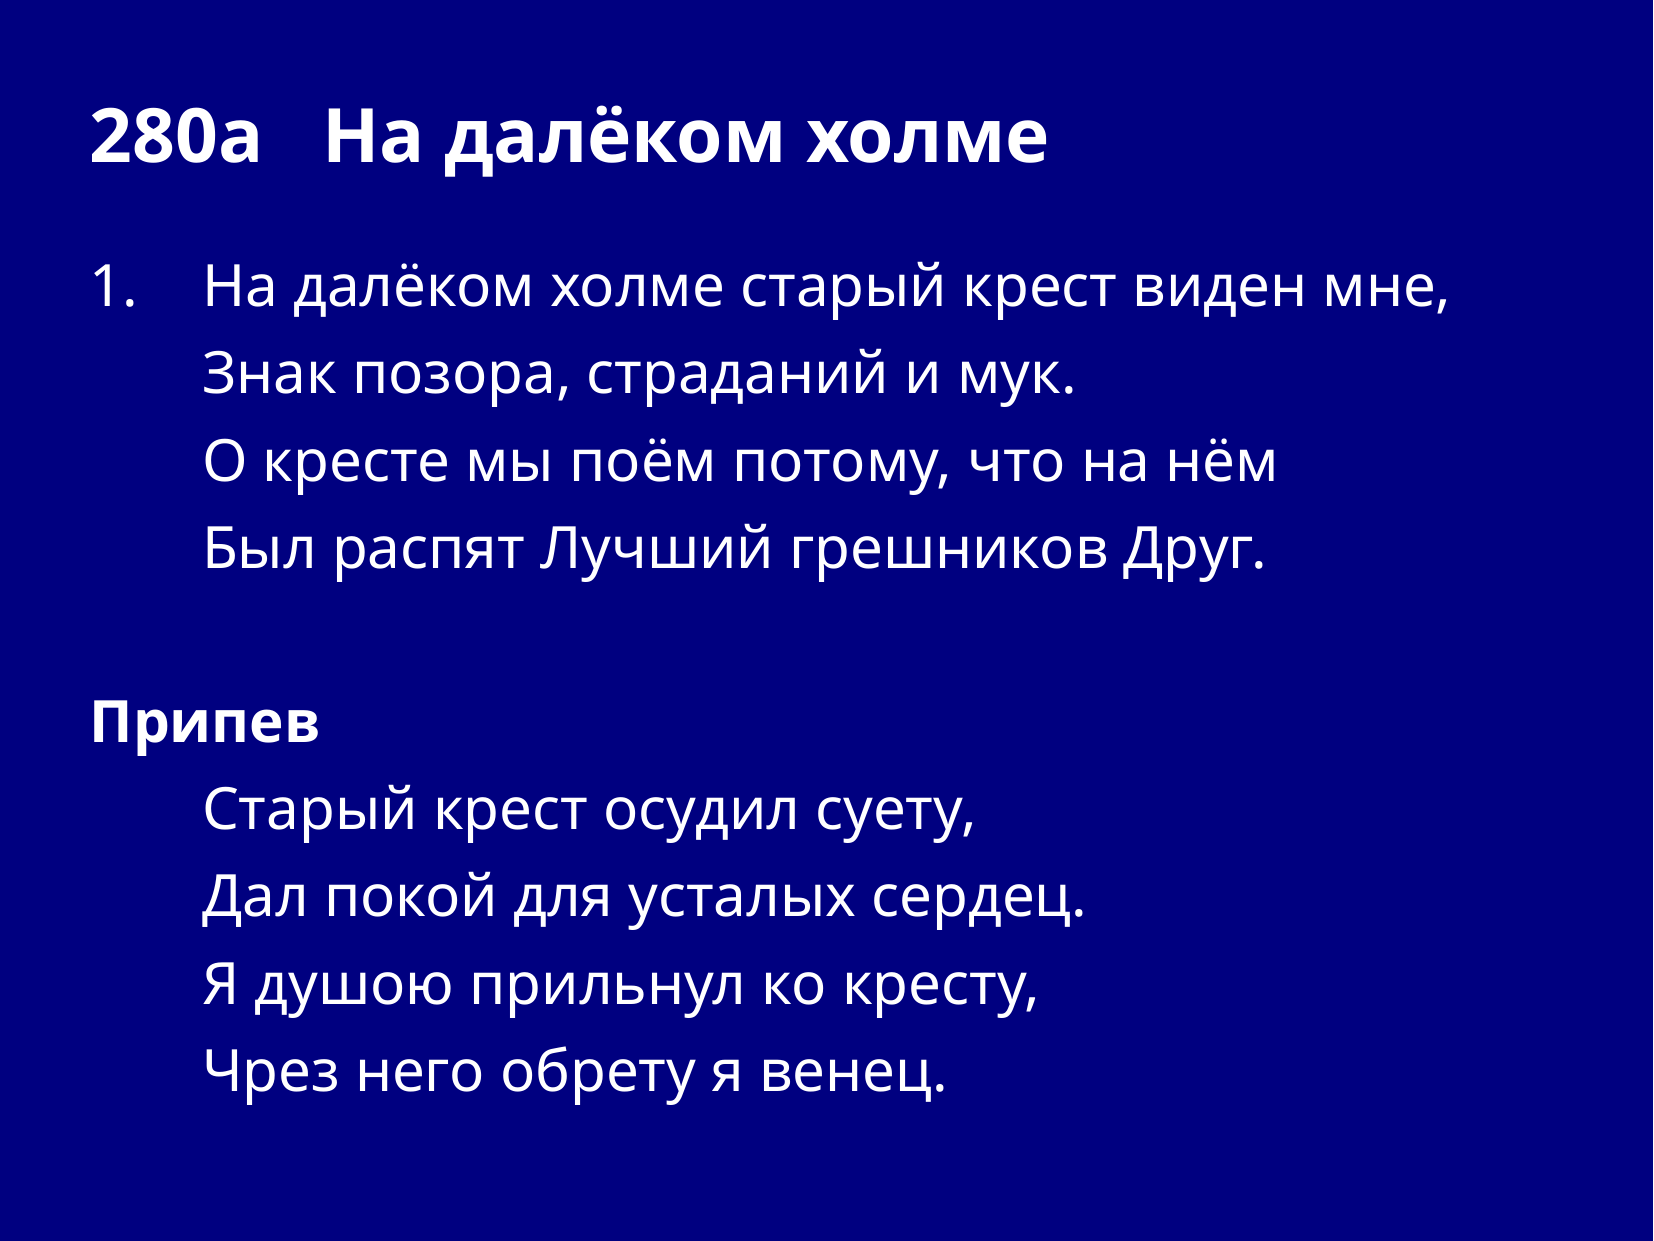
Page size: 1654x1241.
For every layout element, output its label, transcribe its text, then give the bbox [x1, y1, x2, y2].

text_box 1. На далёком холме старый крест виден мне, Знак позора, страданий и мук. О кресте мы поём потому, что на нём Был распят Лучший грешников Друг. Припев Старый крест осудил суету, Дал покой для усталых сердец. Я душою прильнул ко кресту, Чрез него обрету я венец. [75, 188, 1576, 1163]
text_box 280а На далёком холме [75, 75, 1576, 188]
